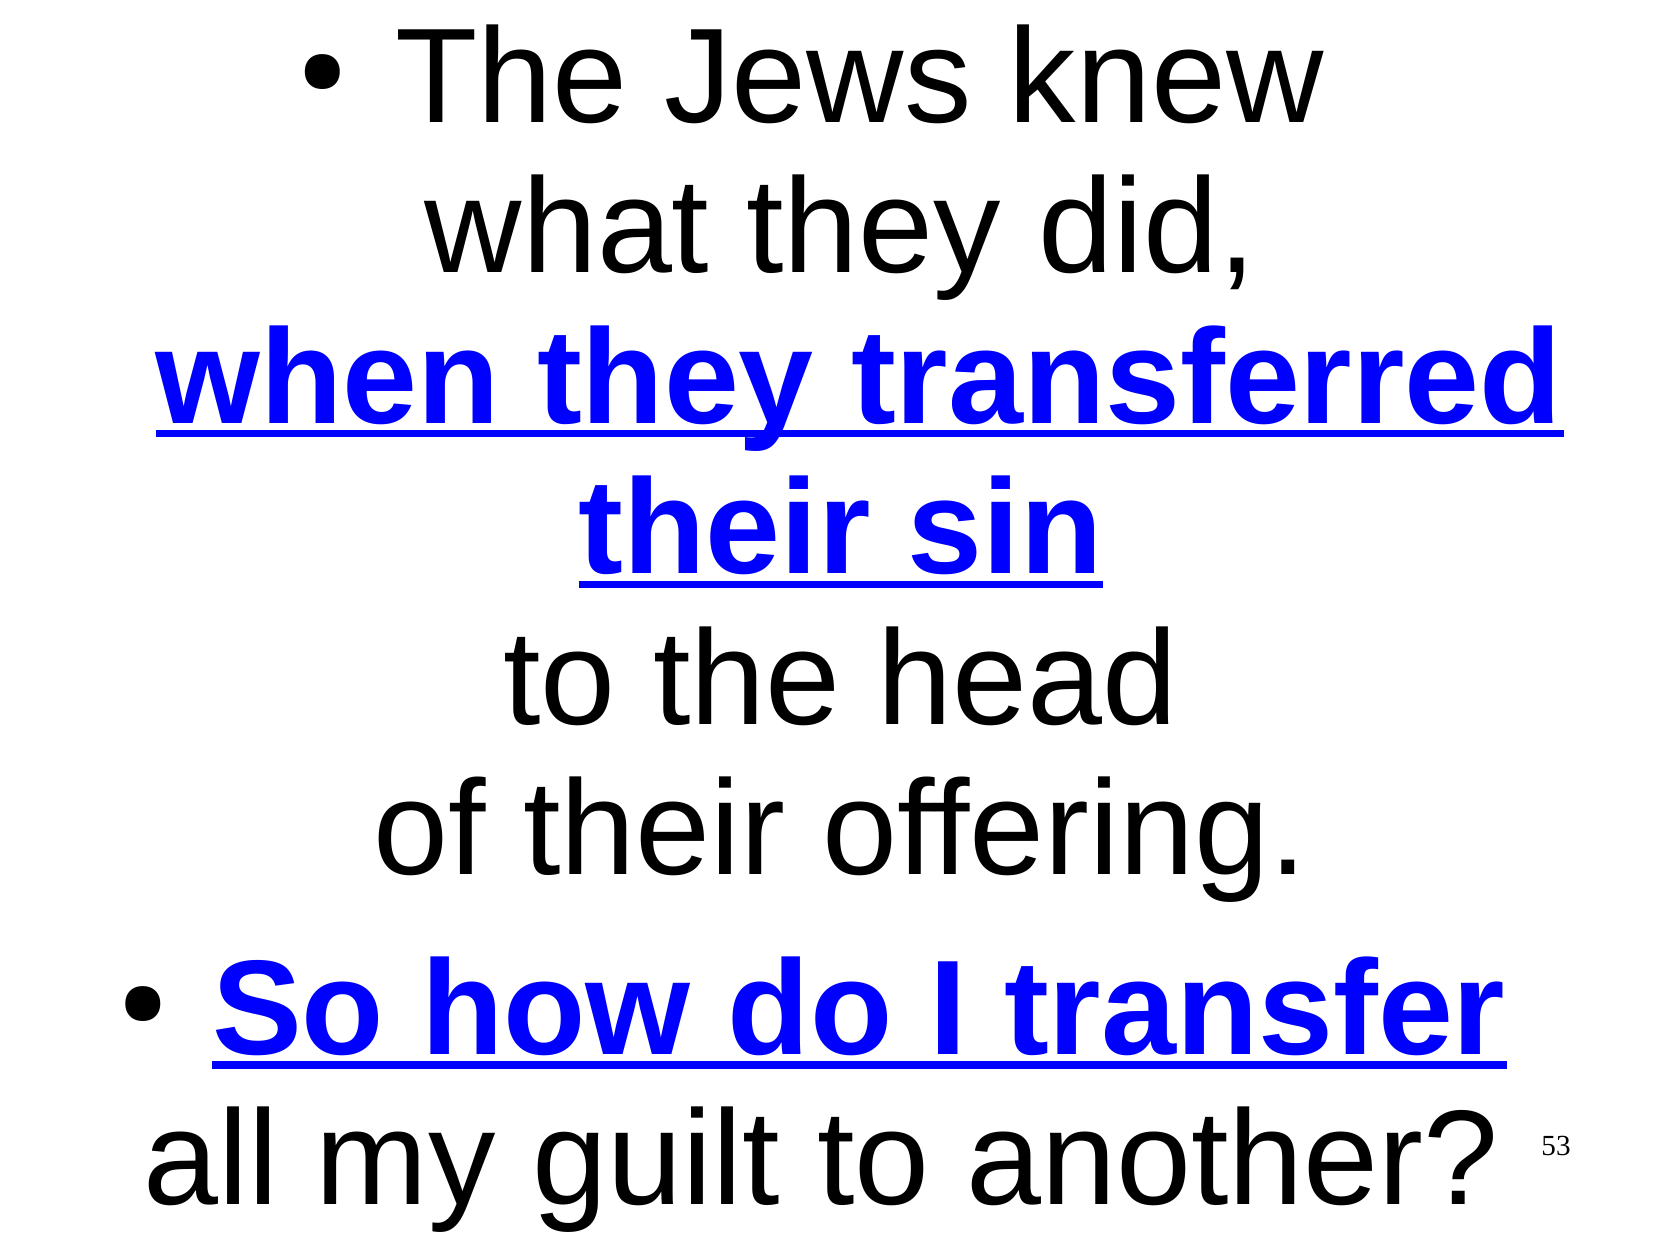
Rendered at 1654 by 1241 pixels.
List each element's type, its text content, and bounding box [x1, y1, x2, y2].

list The Jews knew what they did, when they transferred their sin to the head of their offering. So how do I transfer all my guilt to another? [0, 0, 1651, 1238]
